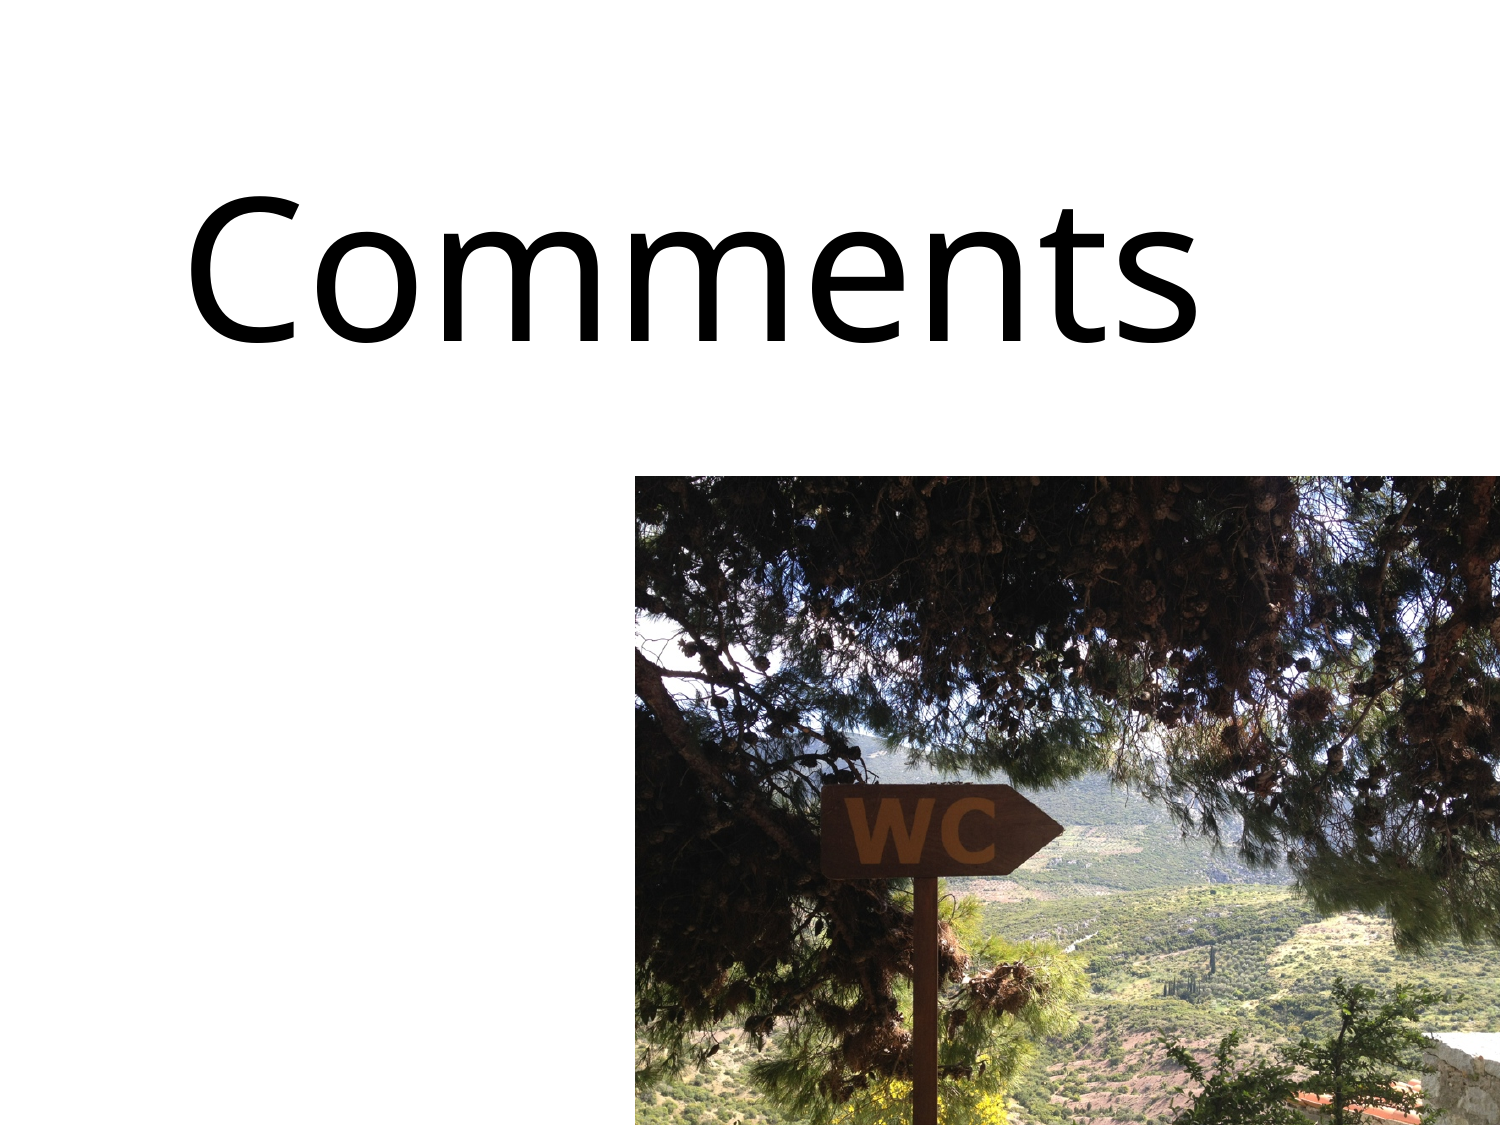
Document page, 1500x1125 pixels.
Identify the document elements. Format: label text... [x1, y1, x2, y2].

text_box Comments [165, 120, 1381, 555]
picture [635, 476, 1500, 1125]
